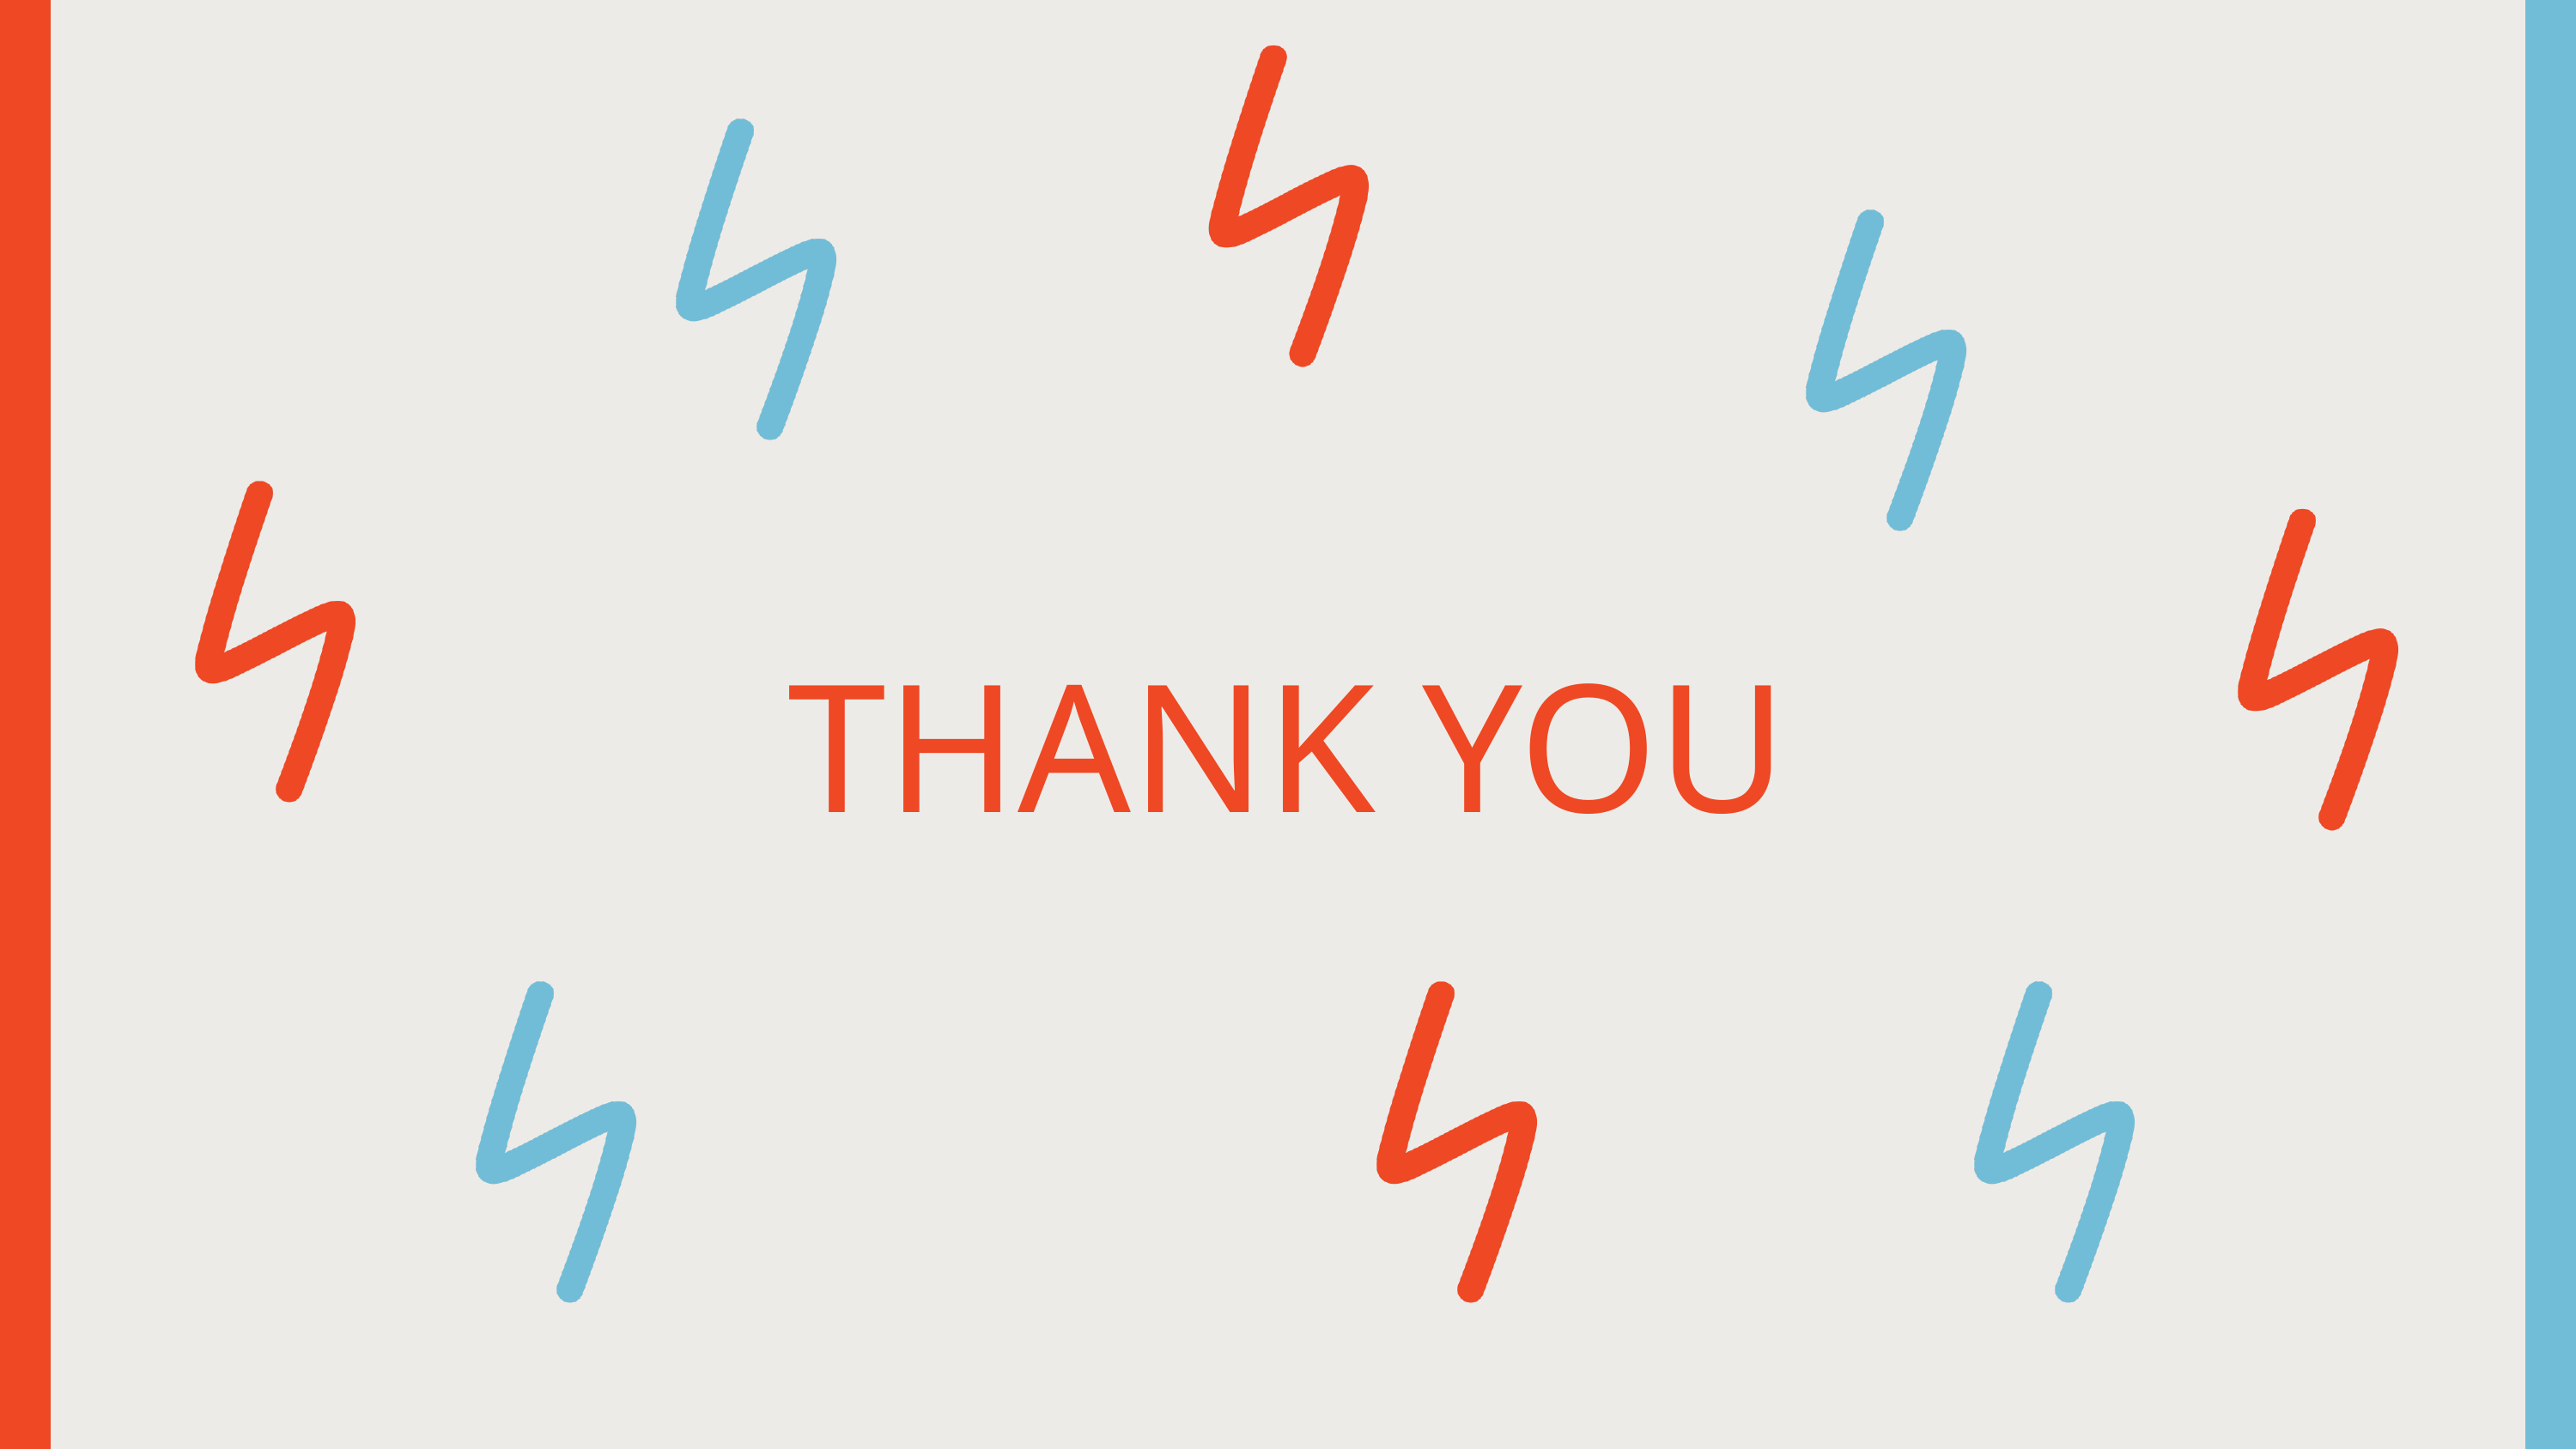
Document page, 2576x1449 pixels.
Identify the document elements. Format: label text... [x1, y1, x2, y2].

text_box [0, 0, 51, 1449]
picture [1801, 203, 1970, 532]
picture [671, 112, 840, 442]
picture [471, 974, 640, 1304]
picture [1371, 974, 1540, 1304]
text_box THANK YOU [650, 556, 1926, 849]
picture [1204, 38, 1372, 368]
picture [1969, 974, 2138, 1304]
picture [190, 474, 359, 803]
text_box [2525, 0, 2576, 1449]
picture [2233, 501, 2402, 832]
